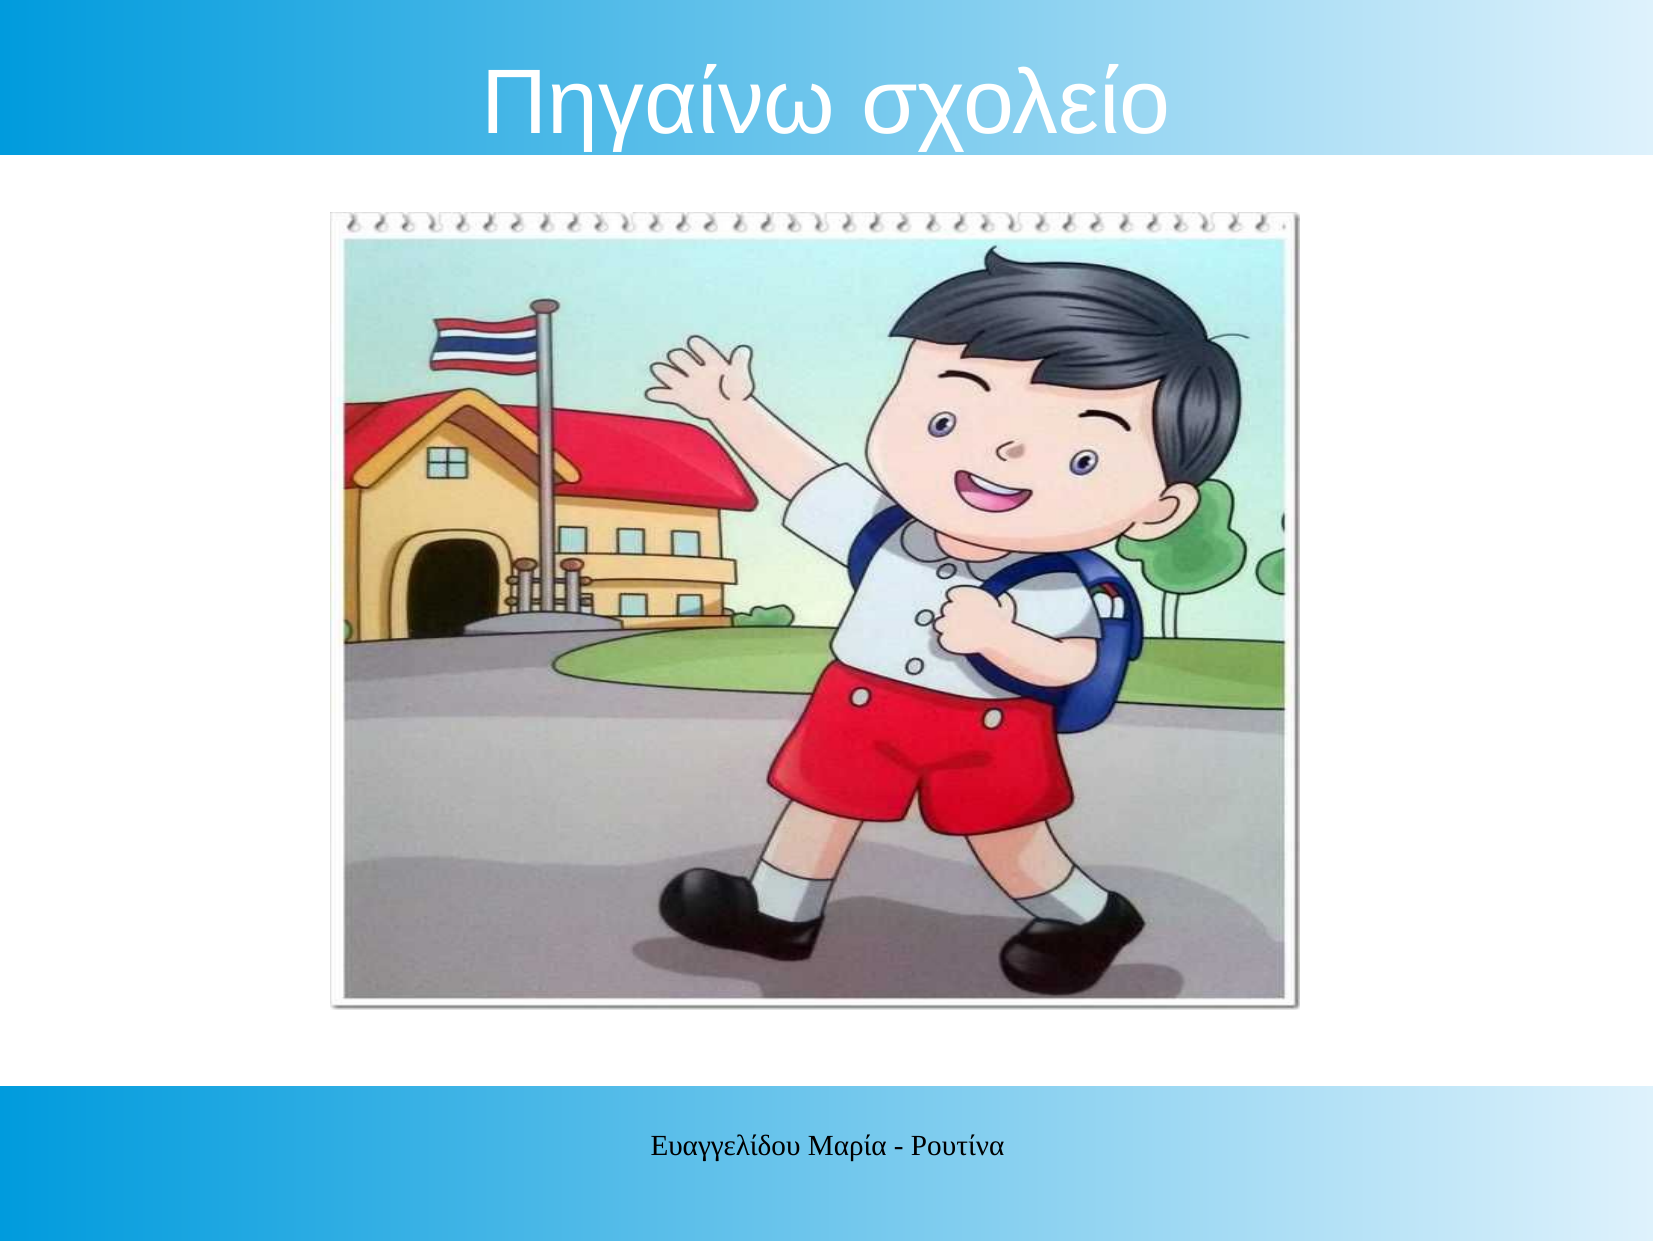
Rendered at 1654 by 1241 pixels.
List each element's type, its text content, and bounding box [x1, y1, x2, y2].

title Πηγαίνω σχολείο [82, 49, 1571, 155]
picture [330, 212, 1300, 1010]
